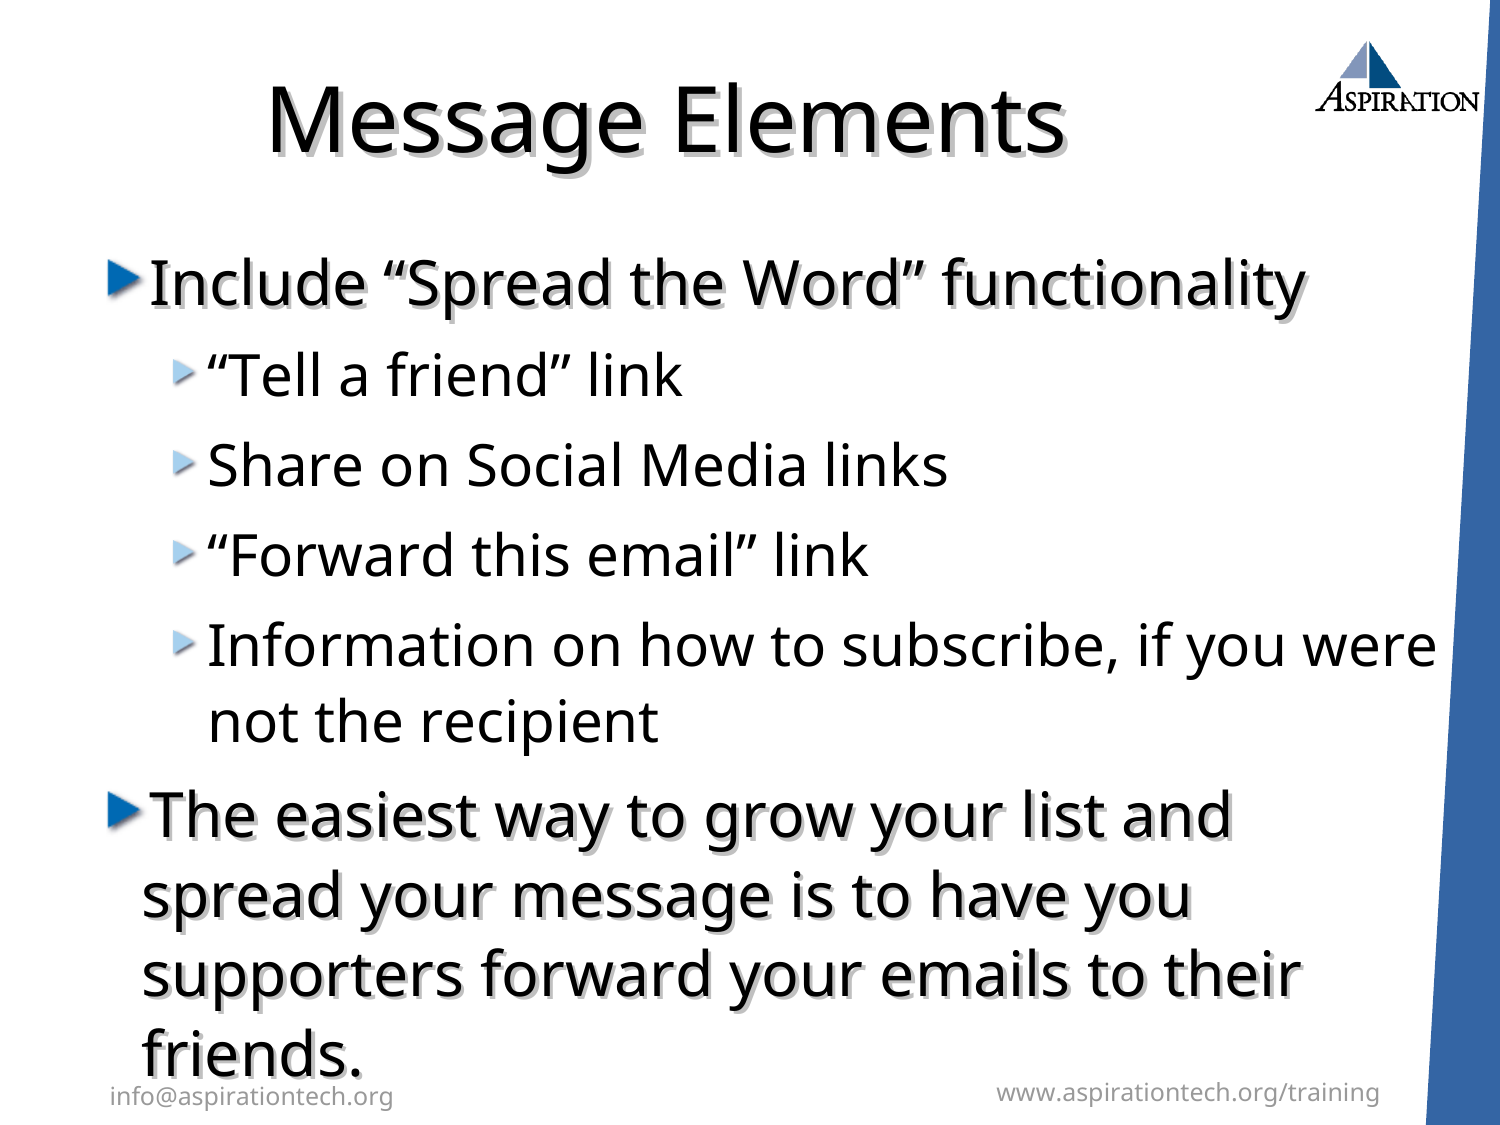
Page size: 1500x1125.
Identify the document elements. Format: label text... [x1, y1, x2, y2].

list Include “Spread the Word” functionality “Tell a friend” link Share on Social Media links “Forward this email” link Information on how to subscribe, if you were not the recipient The easiest way to grow your list and spread your message is to have you supporters forward your emails to their friends. [49, 238, 1447, 1010]
title Message Elements [49, 19, 1284, 206]
picture [1315, 41, 1480, 120]
